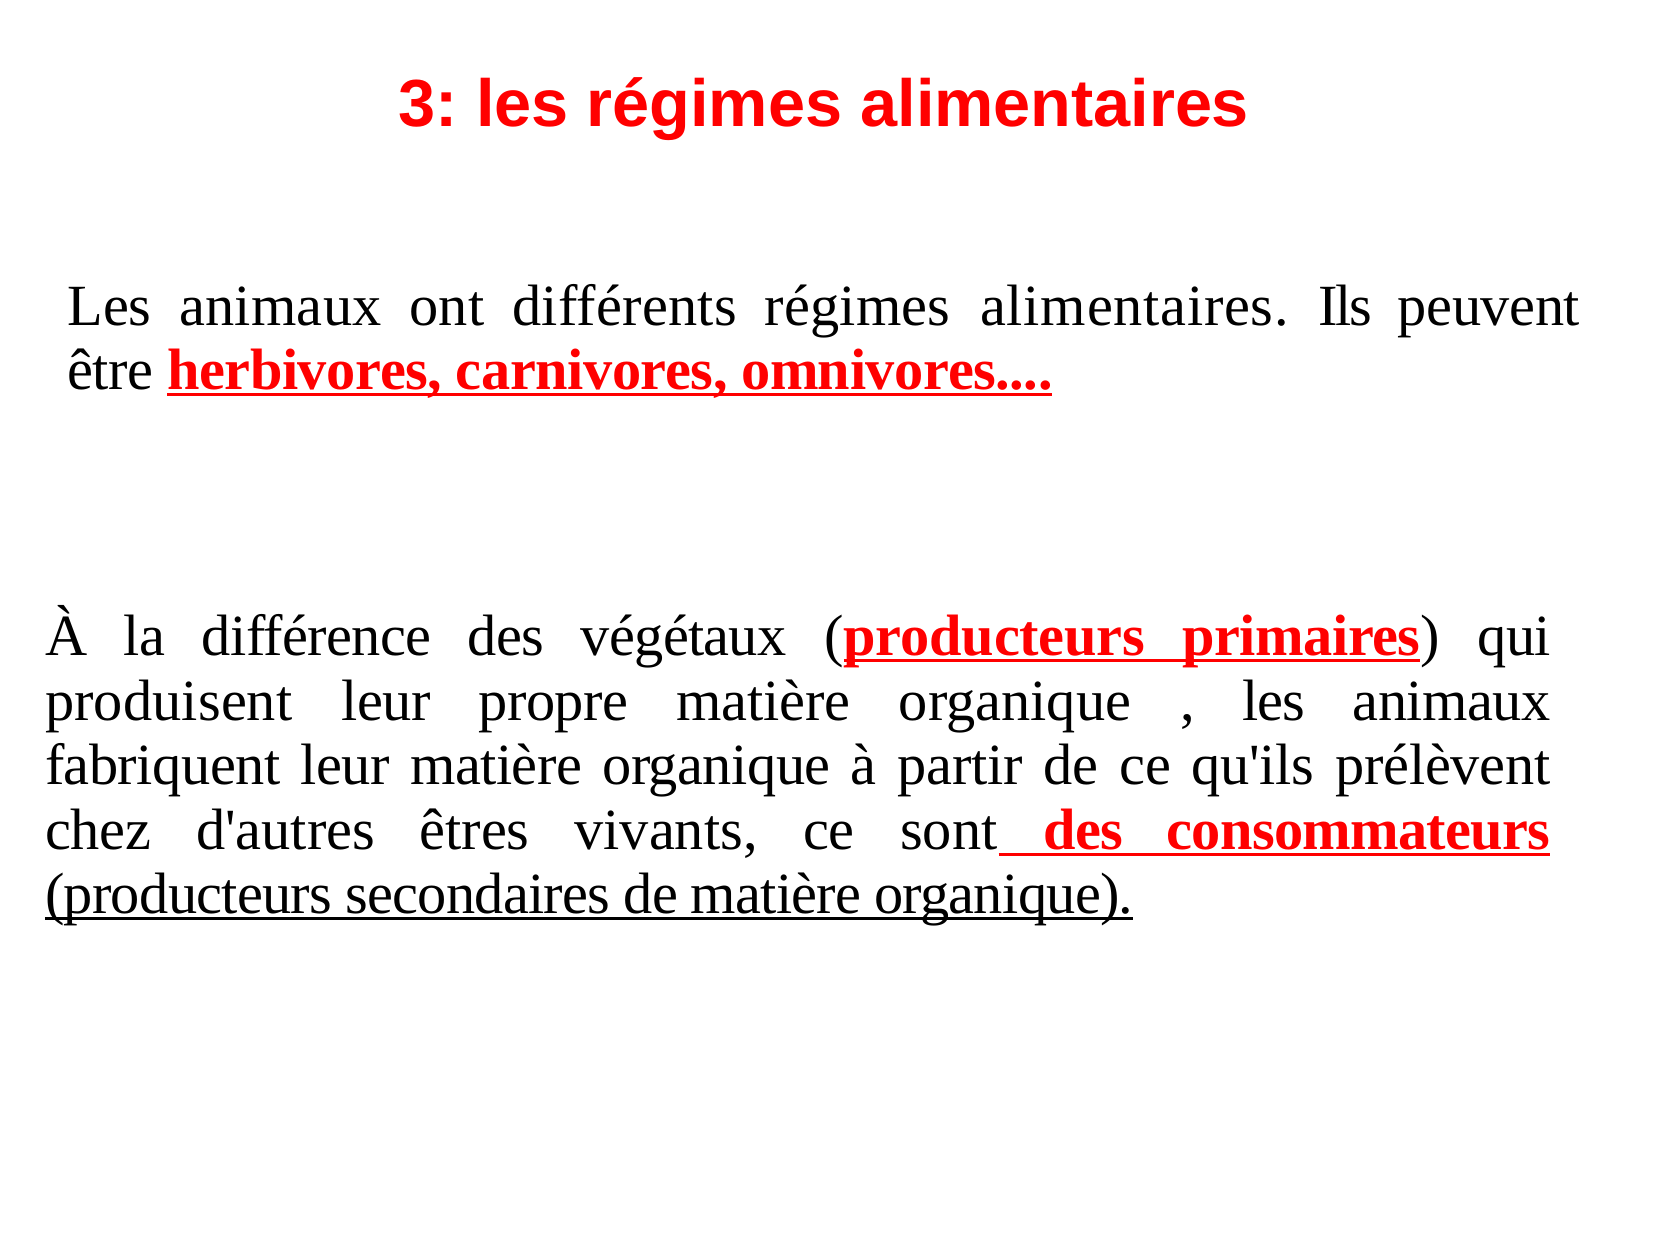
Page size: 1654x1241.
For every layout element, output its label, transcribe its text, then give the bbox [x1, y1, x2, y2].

text_box À la différence des végétaux (producteurs primaires) qui produisent leur propre matière organique , les animaux fabriquent leur matière organique à partir de ce qu'ils prélèvent chez d'autres êtres vivants, ce sont des consommateurs (producteurs secondaires de matière organique). [30, 531, 1565, 942]
text_box 3: les régimes alimentaires [383, 59, 1290, 149]
text_box Les animaux ont différents régimes alimentaires. Ils peuvent être herbivores, carnivores, omnivores.... [52, 265, 1595, 413]
